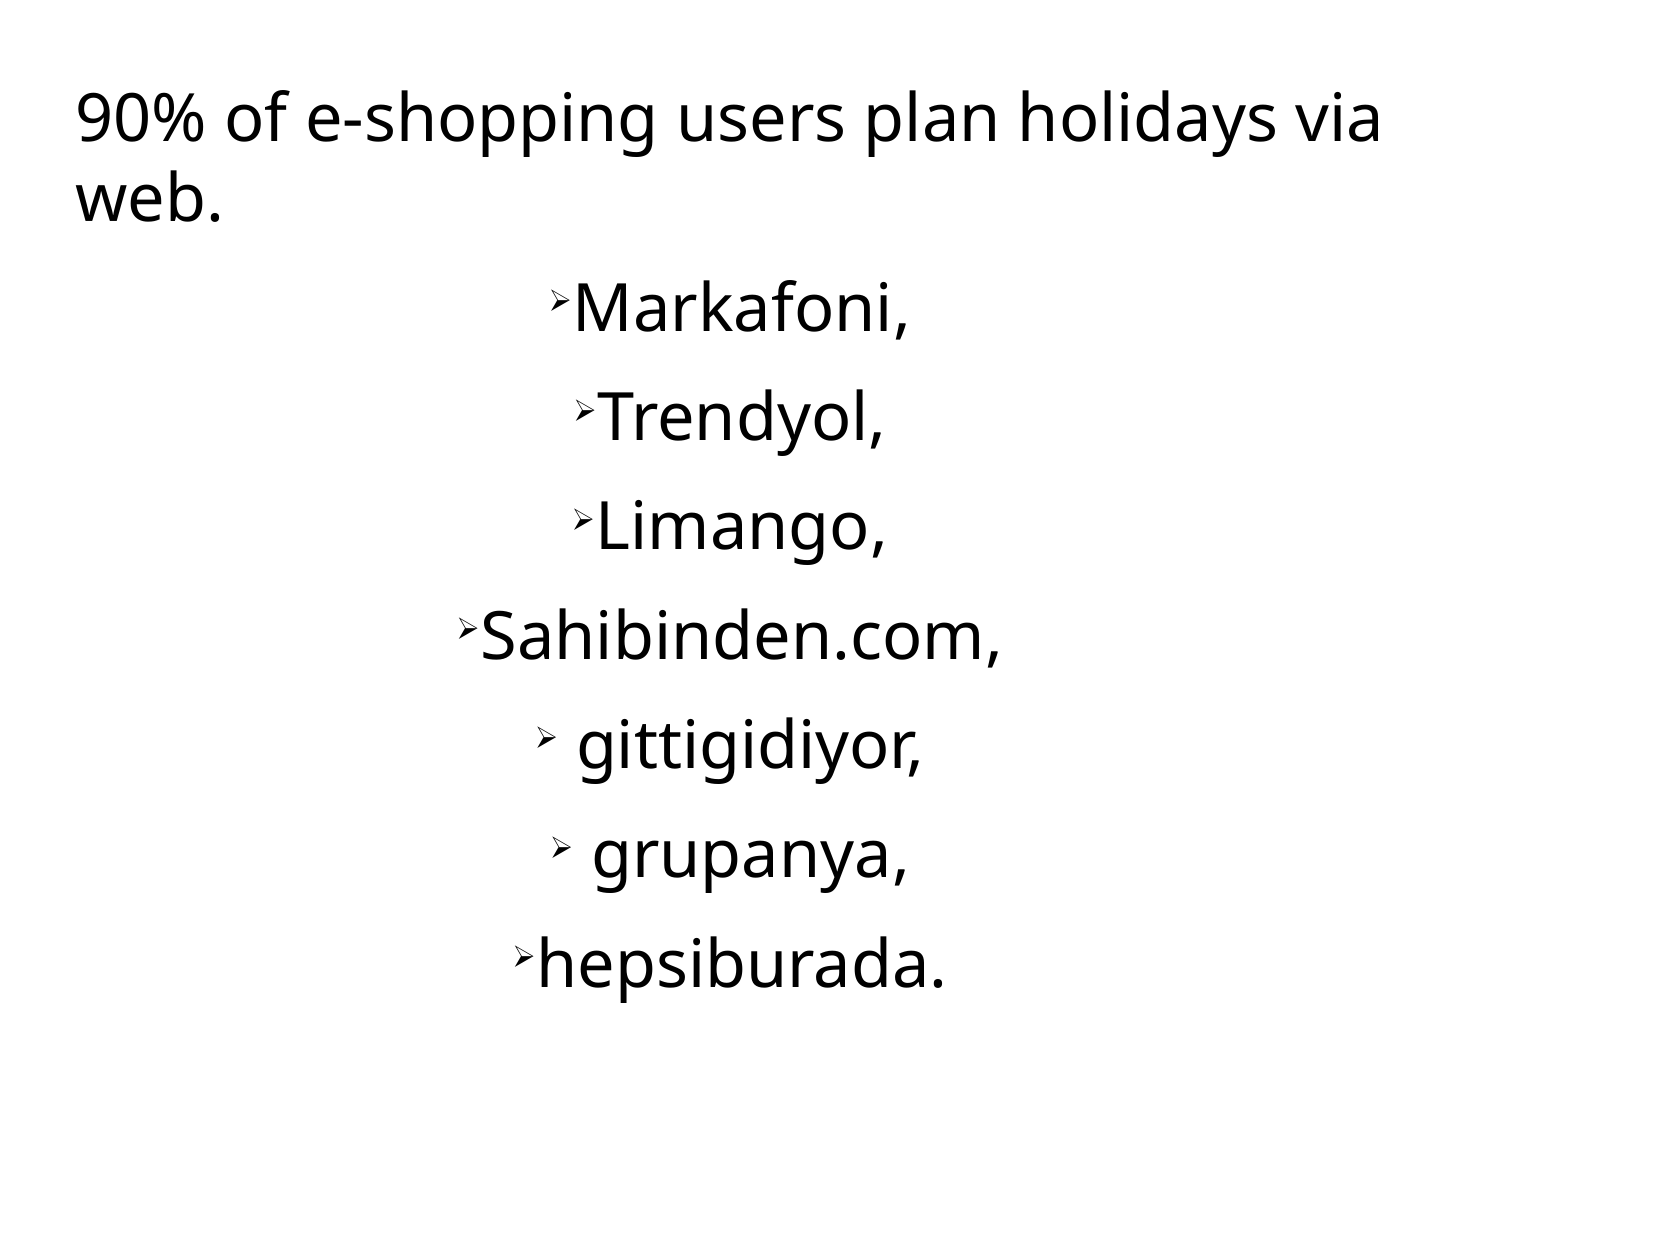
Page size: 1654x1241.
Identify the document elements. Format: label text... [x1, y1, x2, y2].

text_box 90% of e-shopping users plan holidays via web. Markafoni, Trendyol, Limango, Sahibinden.com, gittigidiyor, grupanya, hepsiburada. [74, 75, 1496, 1110]
